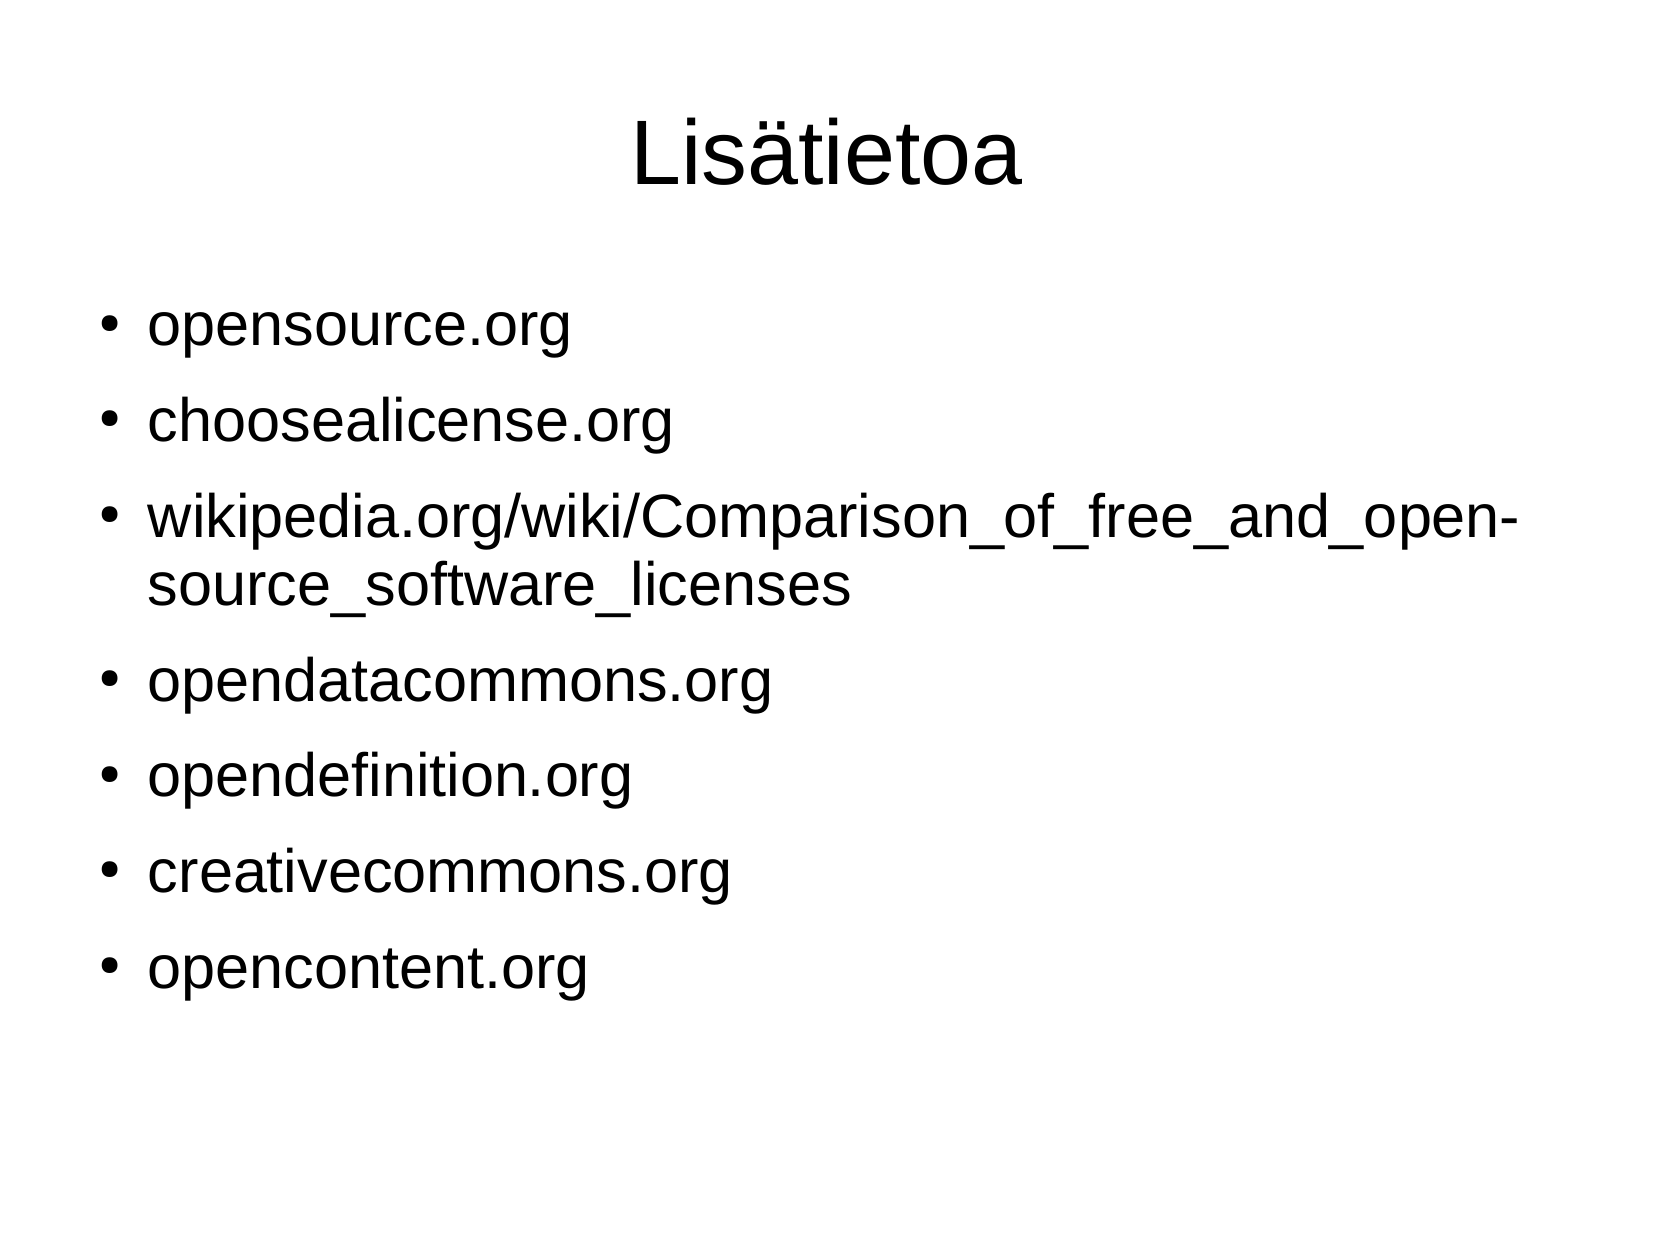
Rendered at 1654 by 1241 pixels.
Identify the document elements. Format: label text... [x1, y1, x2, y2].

title Lisätietoa [82, 49, 1571, 257]
list opensource.org choosealicense.org wikipedia.org/wiki/Comparison_of_free_and_open-source_software_licenses opendatacommons.org opendefinition.org creativecommons.org opencontent.org [82, 290, 1571, 1010]
